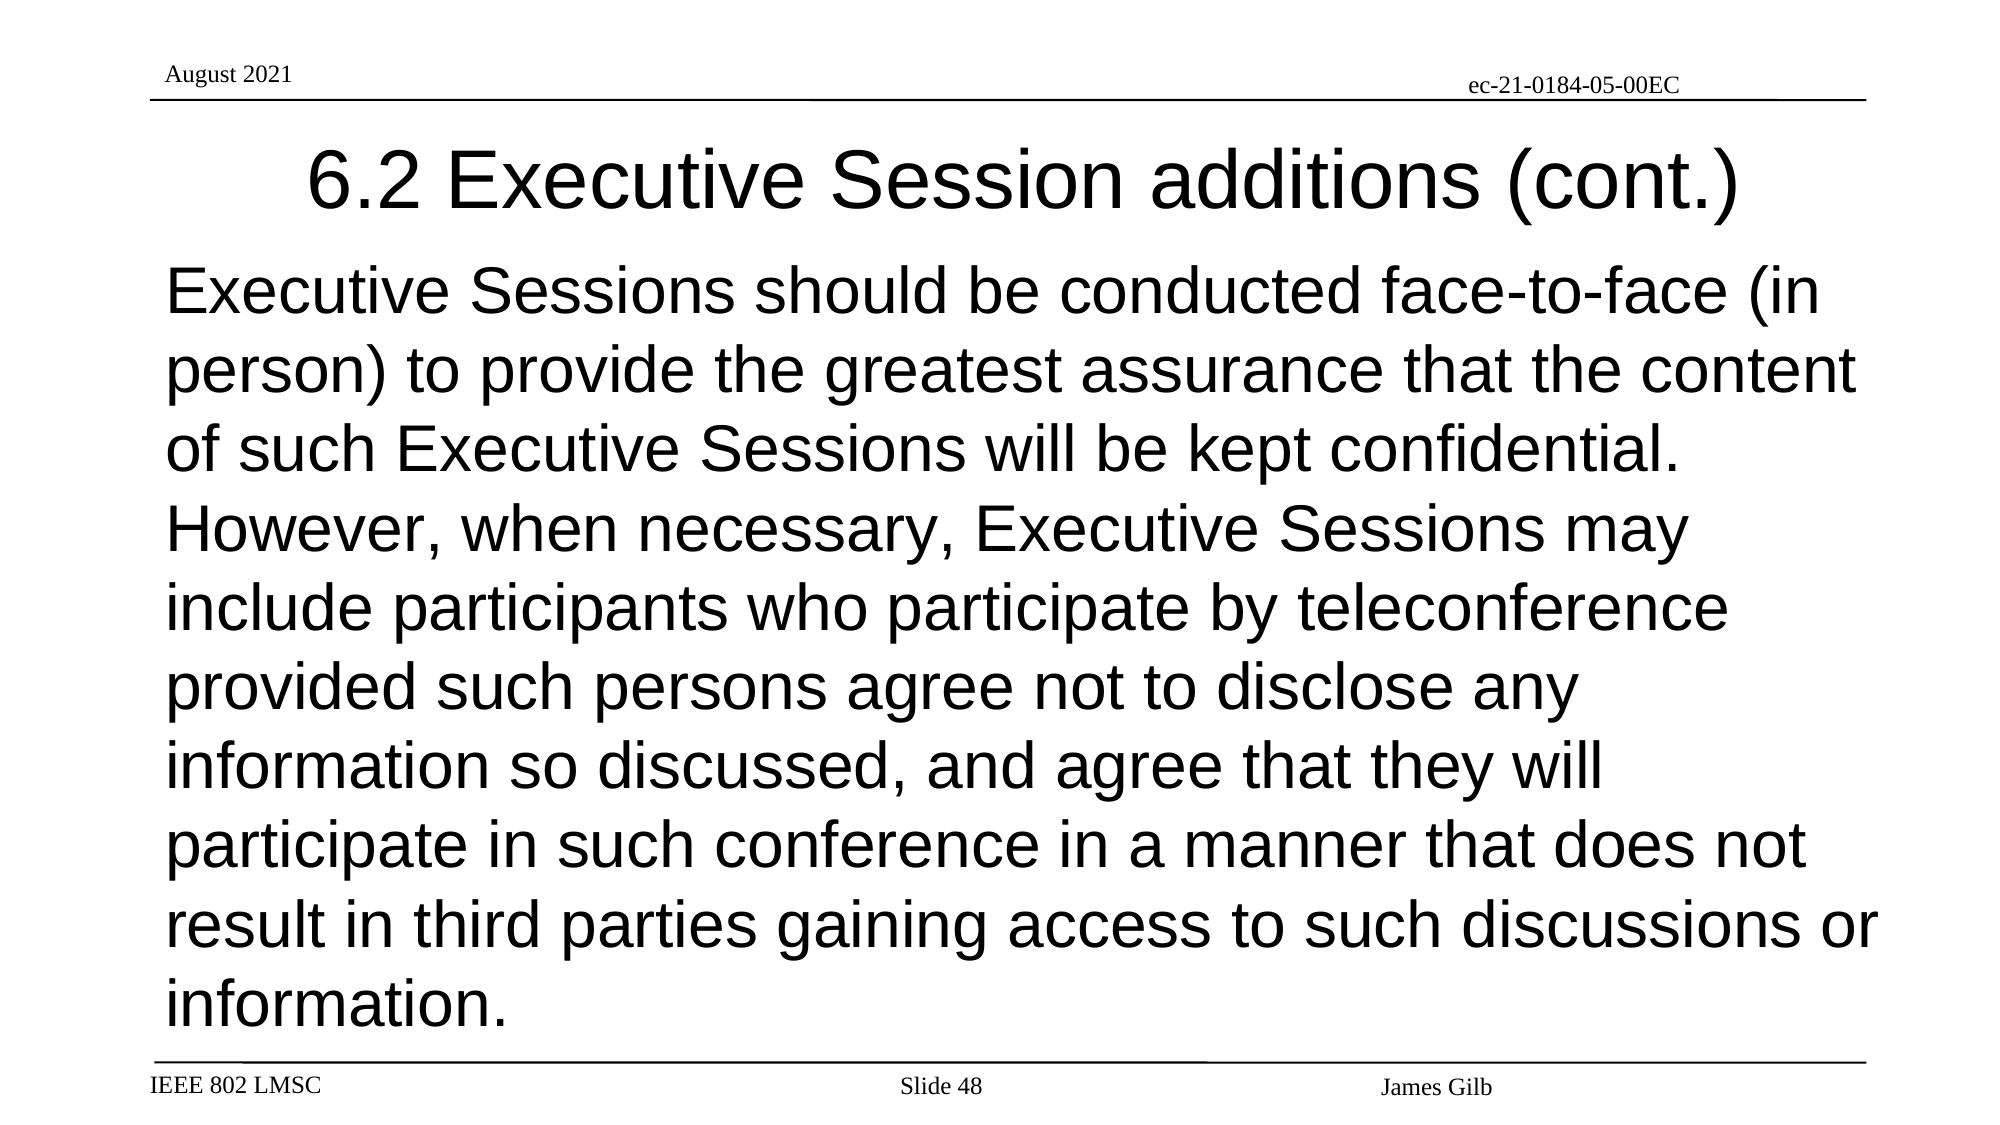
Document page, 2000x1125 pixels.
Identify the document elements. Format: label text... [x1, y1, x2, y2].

text_box Slide [799, 1069, 1083, 1108]
title 6.2 Executive Session additions (cont.) [149, 112, 1900, 238]
list Executive Sessions should be conducted face-to-face (in person) to provide the greatest assurance that the content of such Executive Sessions will be kept confidential. However, when necessary, Executive Sessions may include participants who participate by teleconference provided such persons agree not to disclose any information so discussed, and agree that they will participate in such conference in a manner that does not result in third parties gaining access to such discussions or information. [149, 239, 1900, 1051]
